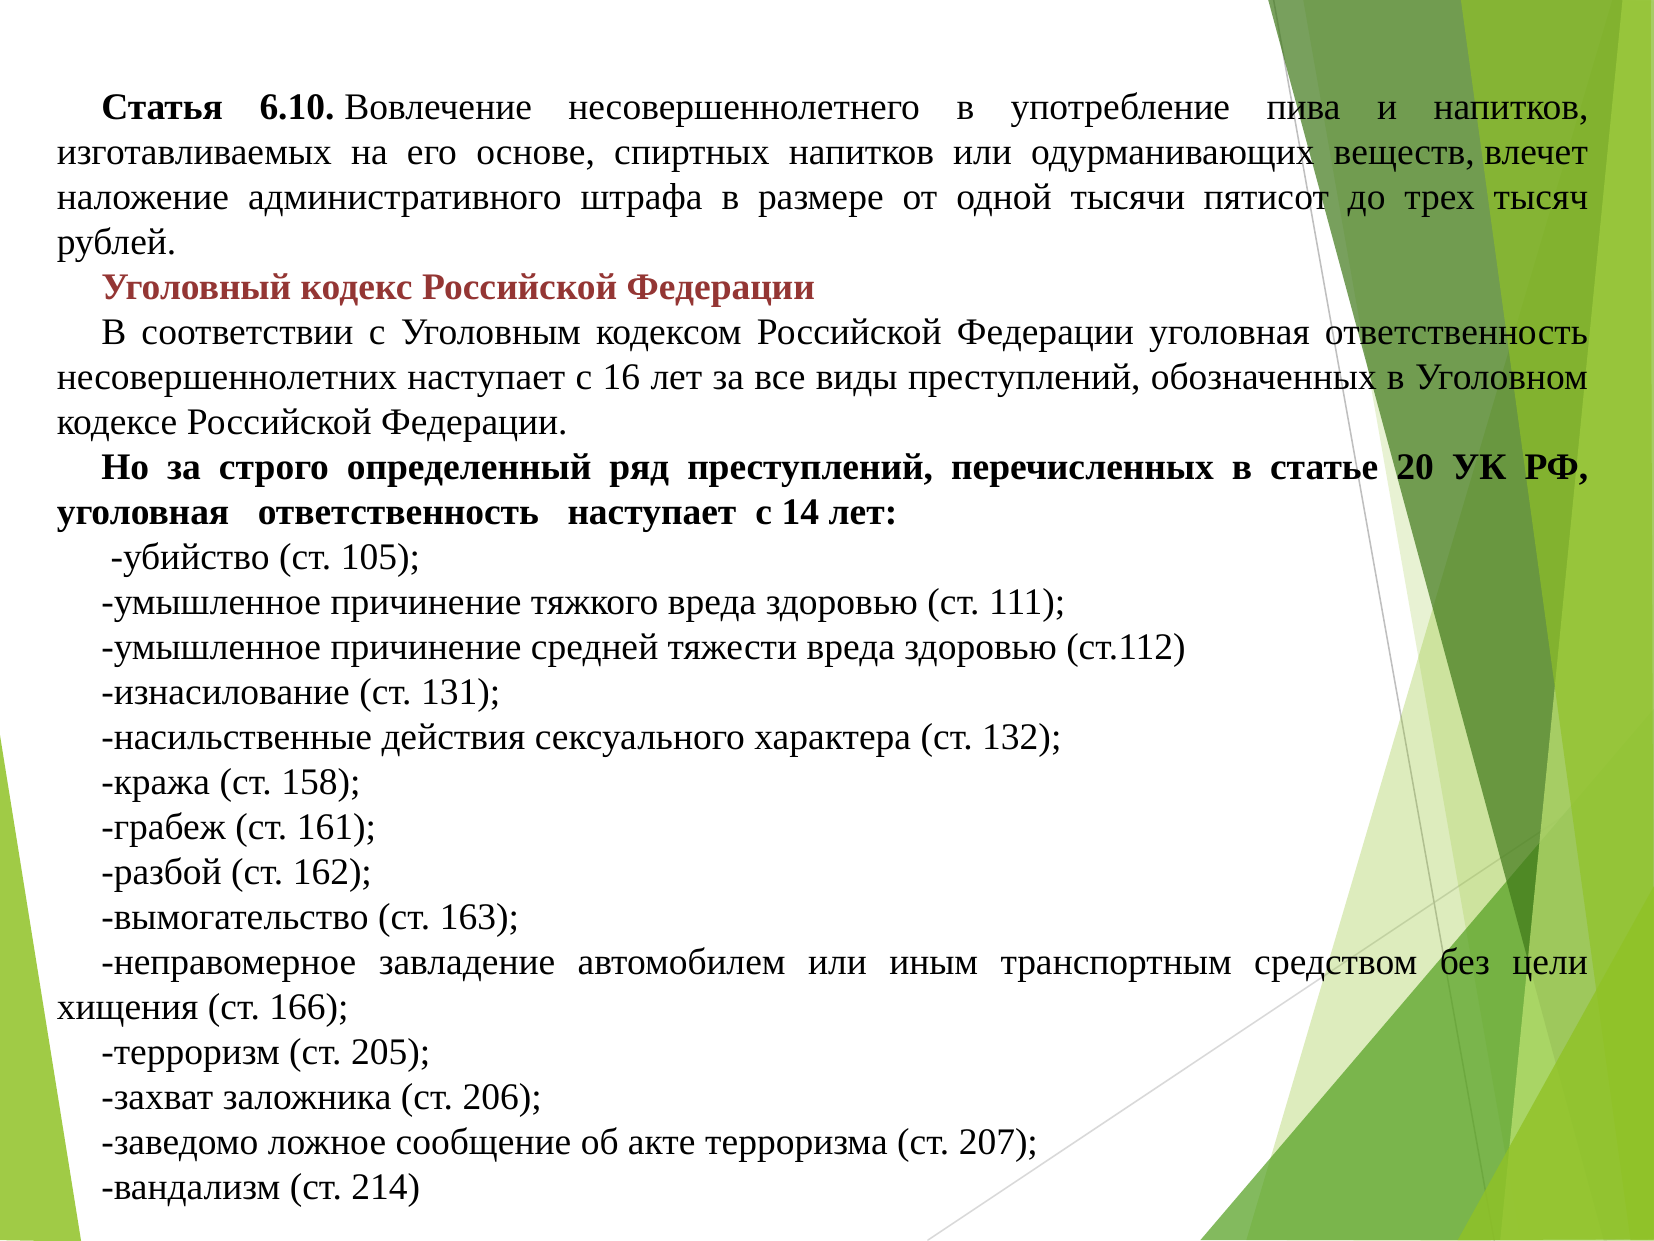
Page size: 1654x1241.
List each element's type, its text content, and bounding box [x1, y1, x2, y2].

text_box Статья 6.10. Вовлечение несовершеннолетнего в употребление пива и напитков, изготавливаемых на его основе, спиртных напитков или одурманивающих веществ, влечет наложение административного штрафа в размере от одной тысячи пятисот до трех тысяч рублей. Уголовный кодекс Российской Федерации В соответствии с Уголовным кодексом Российской Федерации уголовная ответственность несовершеннолетних наступает с 16 лет за все виды преступлений, обозначенных в Уголовном кодексе Российской Федерации. Но за строго определенный ряд преступлений, перечисленных в статье 20 УК РФ, уголовная ответственность наступает с 14 лет: -убийство (ст. 105); -умышленное причинение тяжкого вреда здоровью (ст. 111); -умышленное причинение средней тяжести вреда здоровью (ст.112) -изнасилование (ст. 131); -насильственные действия сексуального характера (ст. 132); -кража (ст. 158); -грабеж (ст. 161); -разбой (ст. 162); -вымогательство (ст. 163); -неправомерное завладение автомобилем или иным транспортным средством без цели хищения (ст. 166); -терроризм (ст. 205); -захват заложника (ст. 206); -заведомо ложное сообщение об акте терроризма (ст. 207); -вандализм (ст. 214) [42, 74, 1605, 1214]
